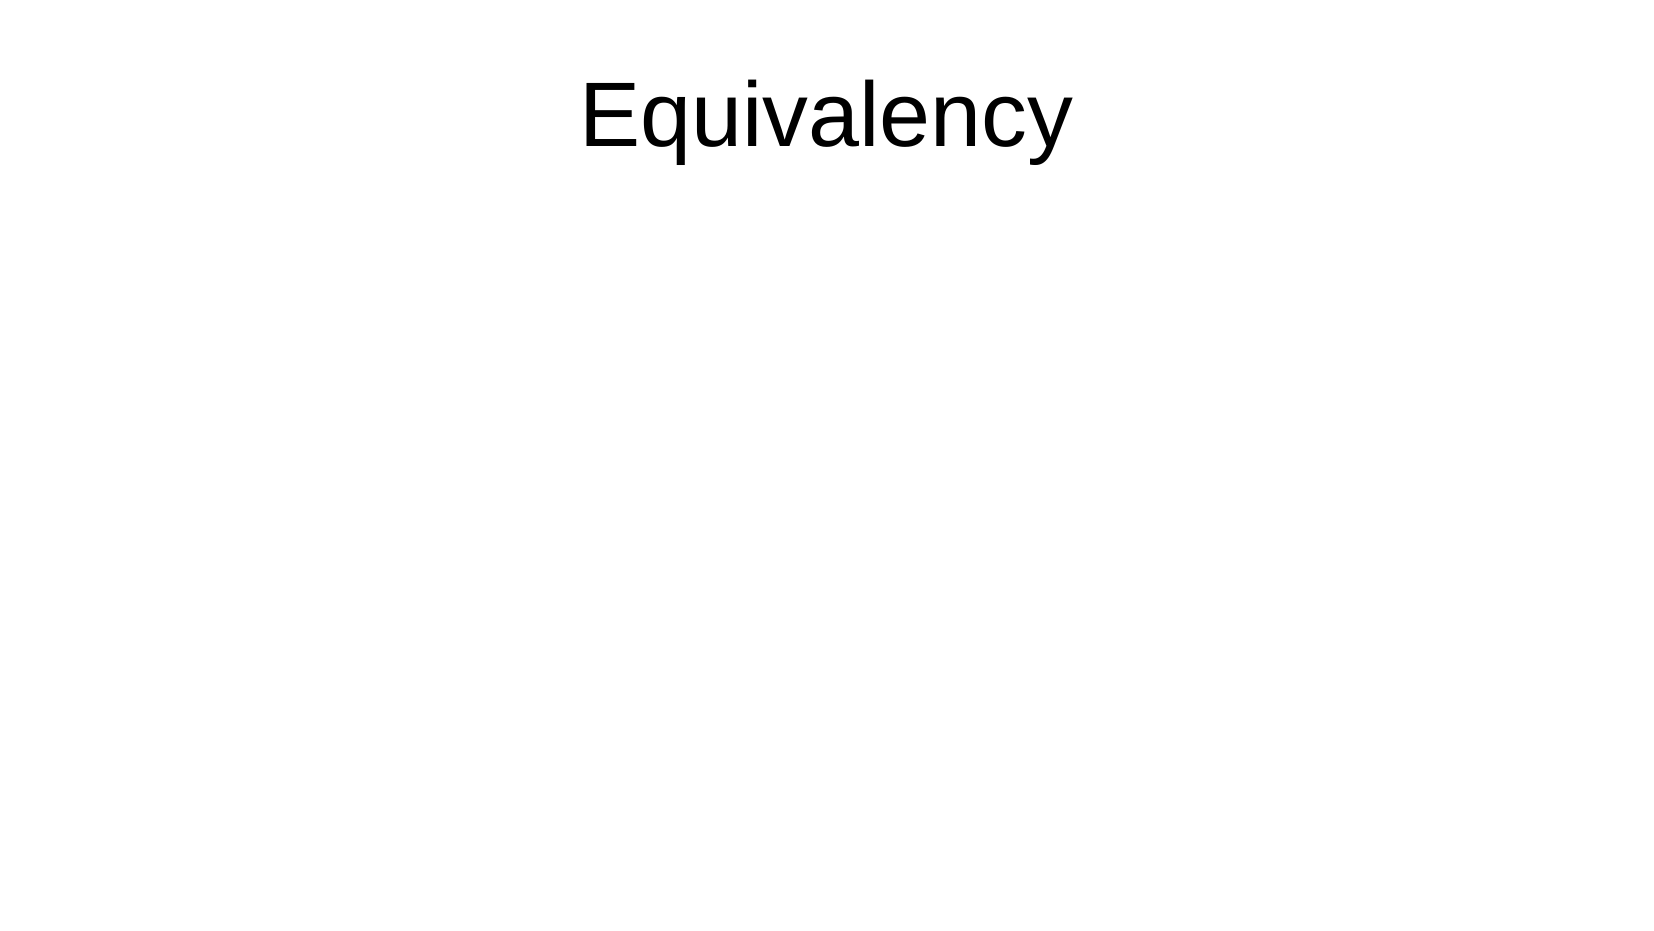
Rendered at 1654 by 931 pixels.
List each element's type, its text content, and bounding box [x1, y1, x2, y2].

title Equivalency [82, 37, 1571, 193]
